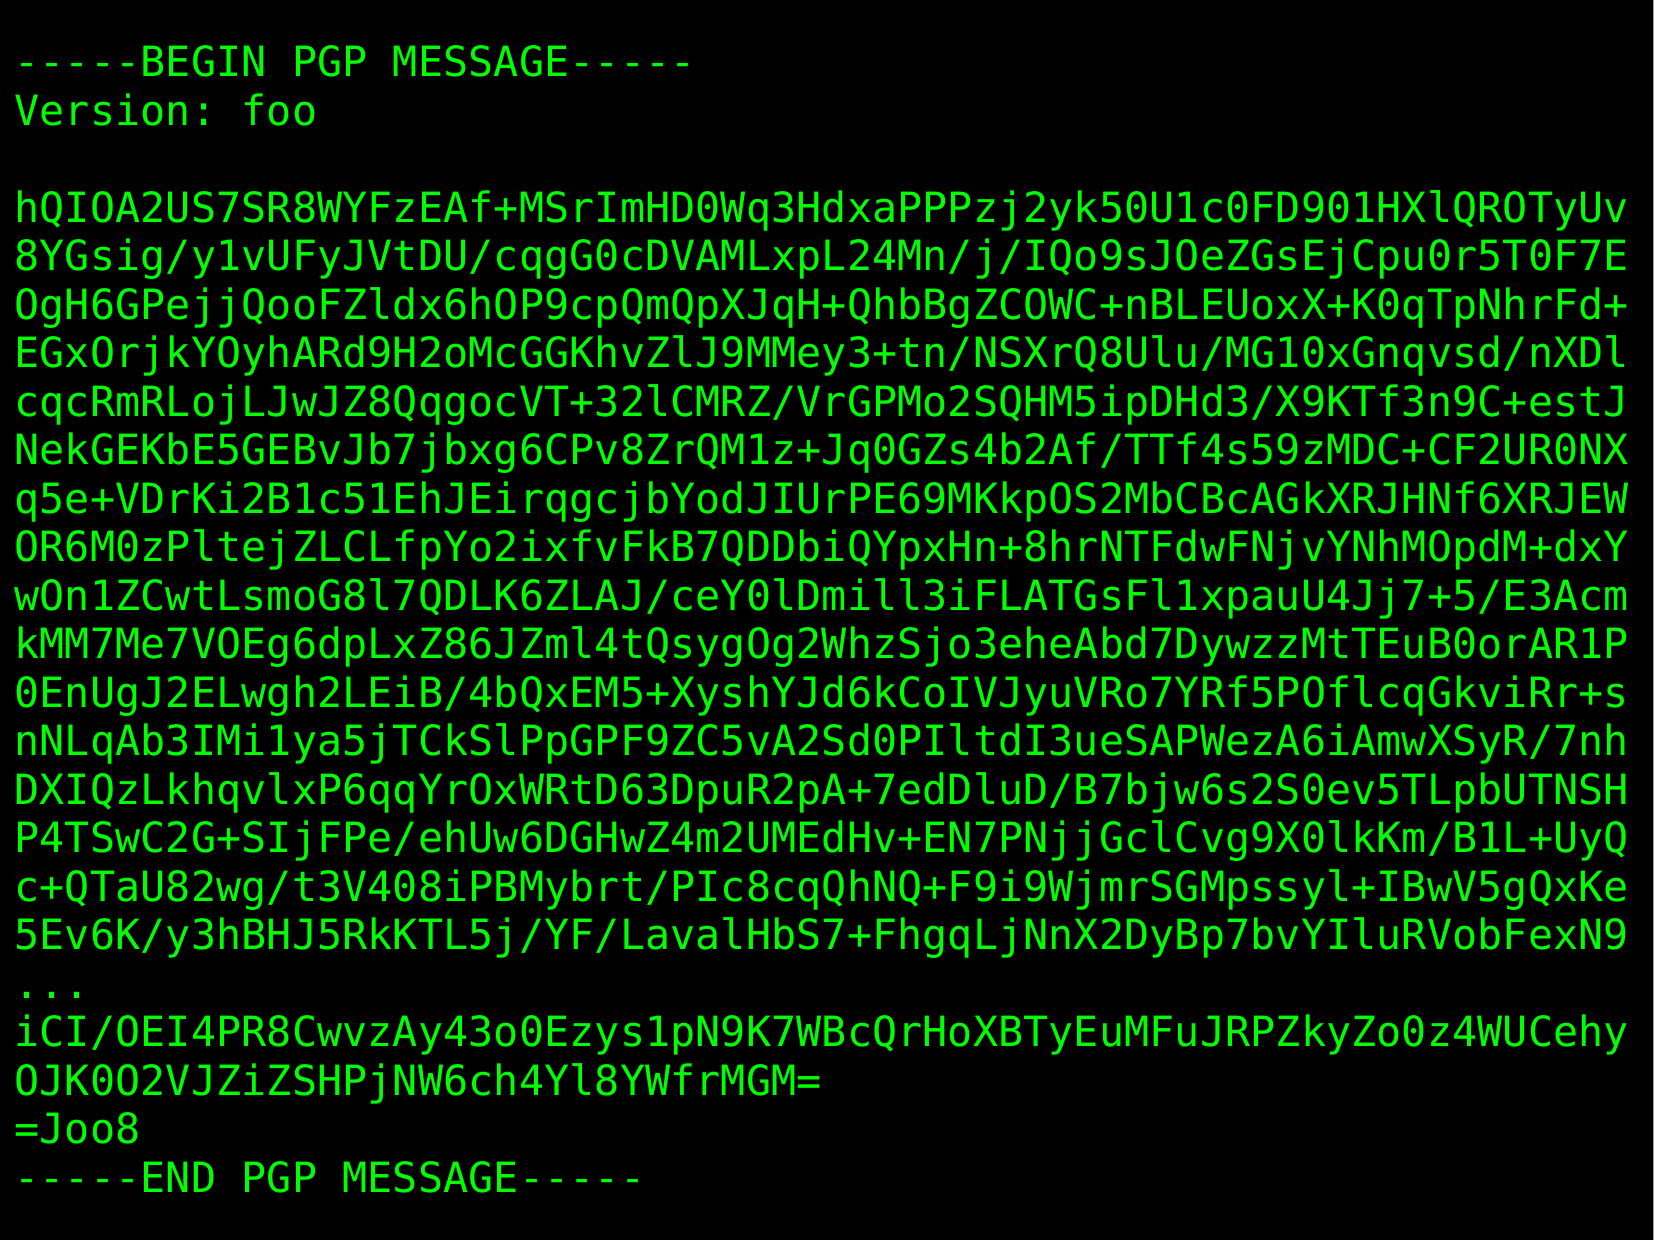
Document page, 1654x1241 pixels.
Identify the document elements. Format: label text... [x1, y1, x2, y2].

title -----BEGIN PGP MESSAGE----- Version: foo hQIOA2US7SR8WYFzEAf+MSrImHD0Wq3HdxaPPPzj2yk50U1c0FD901HXlQROTyUv 8YGsig/y1vUFyJVtDU/cqgG0cDVAMLxpL24Mn/j/IQo9sJOeZGsEjCpu0r5T0F7E OgH6GPejjQooFZldx6hOP9cpQmQpXJqH+QhbBgZCOWC+nBLEUoxX+K0qTpNhrFd+ EGxOrjkYOyhARd9H2oMcGGKhvZlJ9MMey3+tn/NSXrQ8Ulu/MG10xGnqvsd/nXDl cqcRmRLojLJwJZ8QqgocVT+32lCMRZ/VrGPMo2SQHM5ipDHd3/X9KTf3n9C+estJ NekGEKbE5GEBvJb7jbxg6CPv8ZrQM1z+Jq0GZs4b2Af/TTf4s59zMDC+CF2UR0NX q5e+VDrKi2B1c51EhJEirqgcjbYodJIUrPE69MKkpOS2MbCBcAGkXRJHNf6XRJEW OR6M0zPltejZLCLfpYo2ixfvFkB7QDDbiQYpxHn+8hrNTFdwFNjvYNhMOpdM+dxY wOn1ZCwtLsmoG8l7QDLK6ZLAJ/ceY0lDmill3iFLATGsFl1xpauU4Jj7+5/E3Acm kMM7Me7VOEg6dpLxZ86JZml4tQsygOg2WhzSjo3eheAbd7DywzzMtTEuB0orAR1P 0EnUgJ2ELwgh2LEiB/4bQxEM5+XyshYJd6kCoIVJyuVRo7YRf5POflcqGkviRr+s nNLqAb3IMi1ya5jTCkSlPpGPF9ZC5vA2Sd0PIltdI3ueSAPWezA6iAmwXSyR/7nh DXIQzLkhqvlxP6qqYrOxWRtD63DpuR2pA+7edDluD/B7bjw6s2S0ev5TLpbUTNSH P4TSwC2G+SIjFPe/ehUw6DGHwZ4m2UMEdHv+EN7PNjjGclCvg9X0lkKm/B1L+UyQ c+QTaU82wg/t3V408iPBMybrt/PIc8cqQhNQ+F9i9WjmrSGMpssyl+IBwV5gQxKe 5Ev6K/y3hBHJ5RkKTL5j/YF/LavalHbS7+FhgqLjNnX2DyBp7bvYIluRVobFexN9 ... iCI/OEI4PR8CwvzAy43o0Ezys1pN9K7WBcQrHoXBTyEuMFuJRPZkyZo0z4WUCehy OJK0O2VJZiZSHPjNW6ch4Yl8YWfrMGM= =Joo8 -----END PGP MESSAGE----- [14, 38, 1639, 1202]
